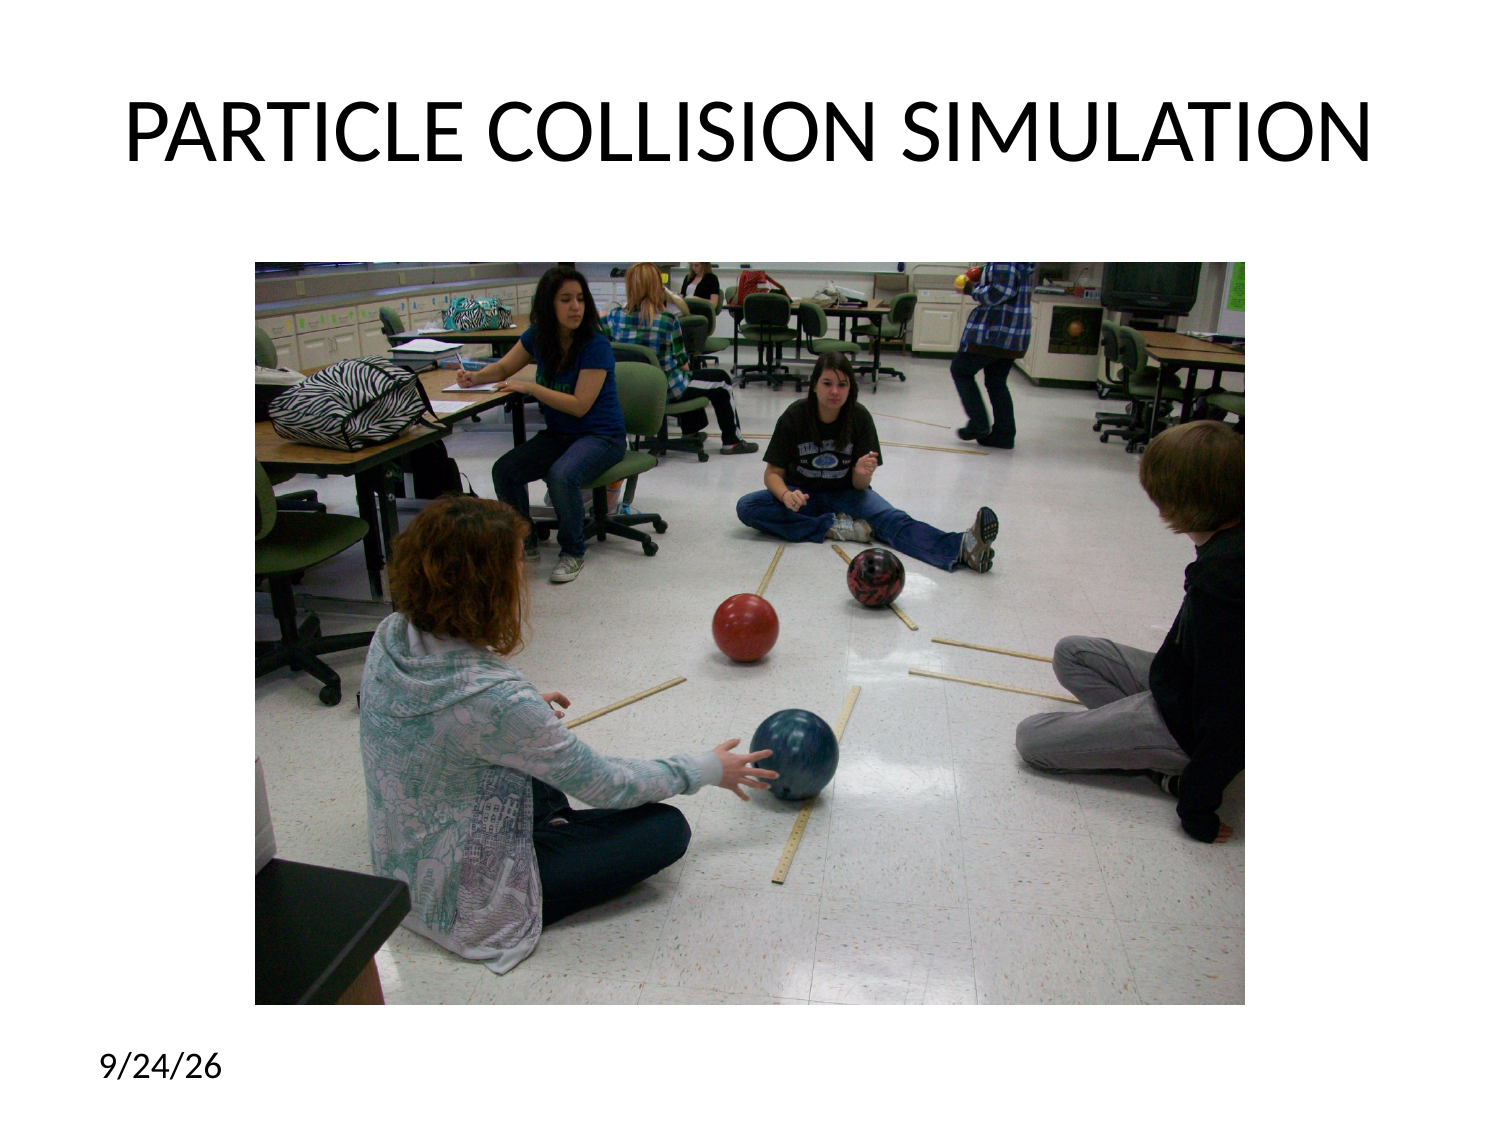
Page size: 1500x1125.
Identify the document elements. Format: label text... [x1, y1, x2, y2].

title PARTICLE COLLISION SIMULATION [75, 45, 1425, 233]
picture [255, 262, 1245, 1005]
